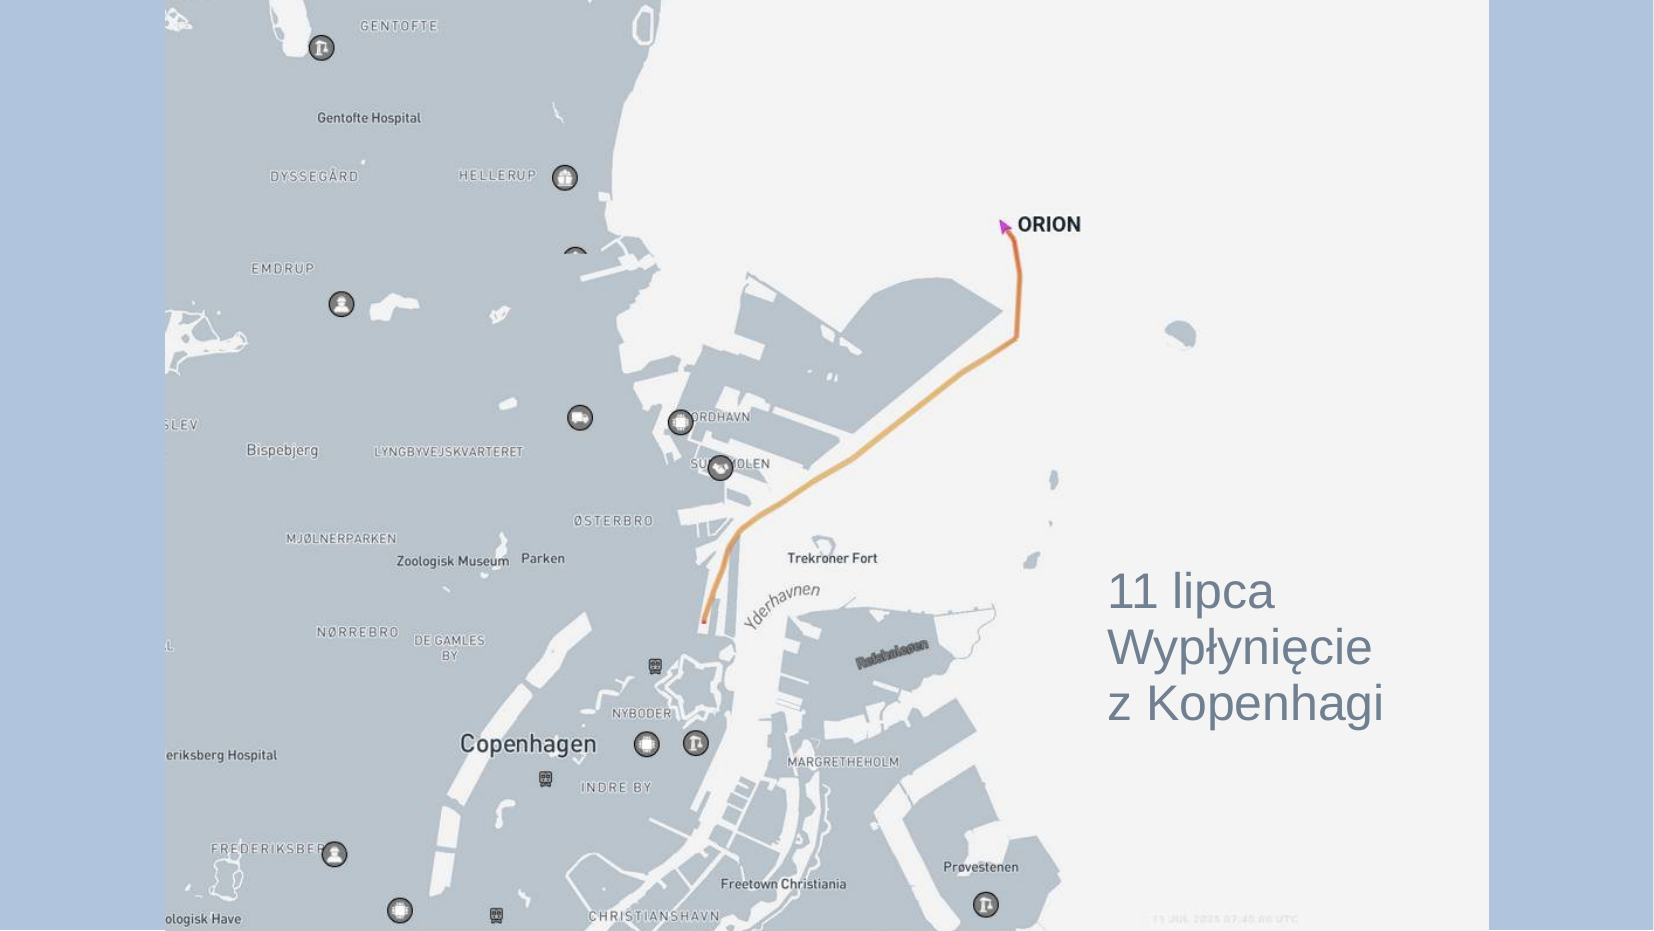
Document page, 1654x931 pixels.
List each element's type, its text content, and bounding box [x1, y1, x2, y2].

text_box 11 lipca Wypłynięcie z Kopenhagi [1092, 556, 1549, 739]
picture [165, 0, 1489, 931]
